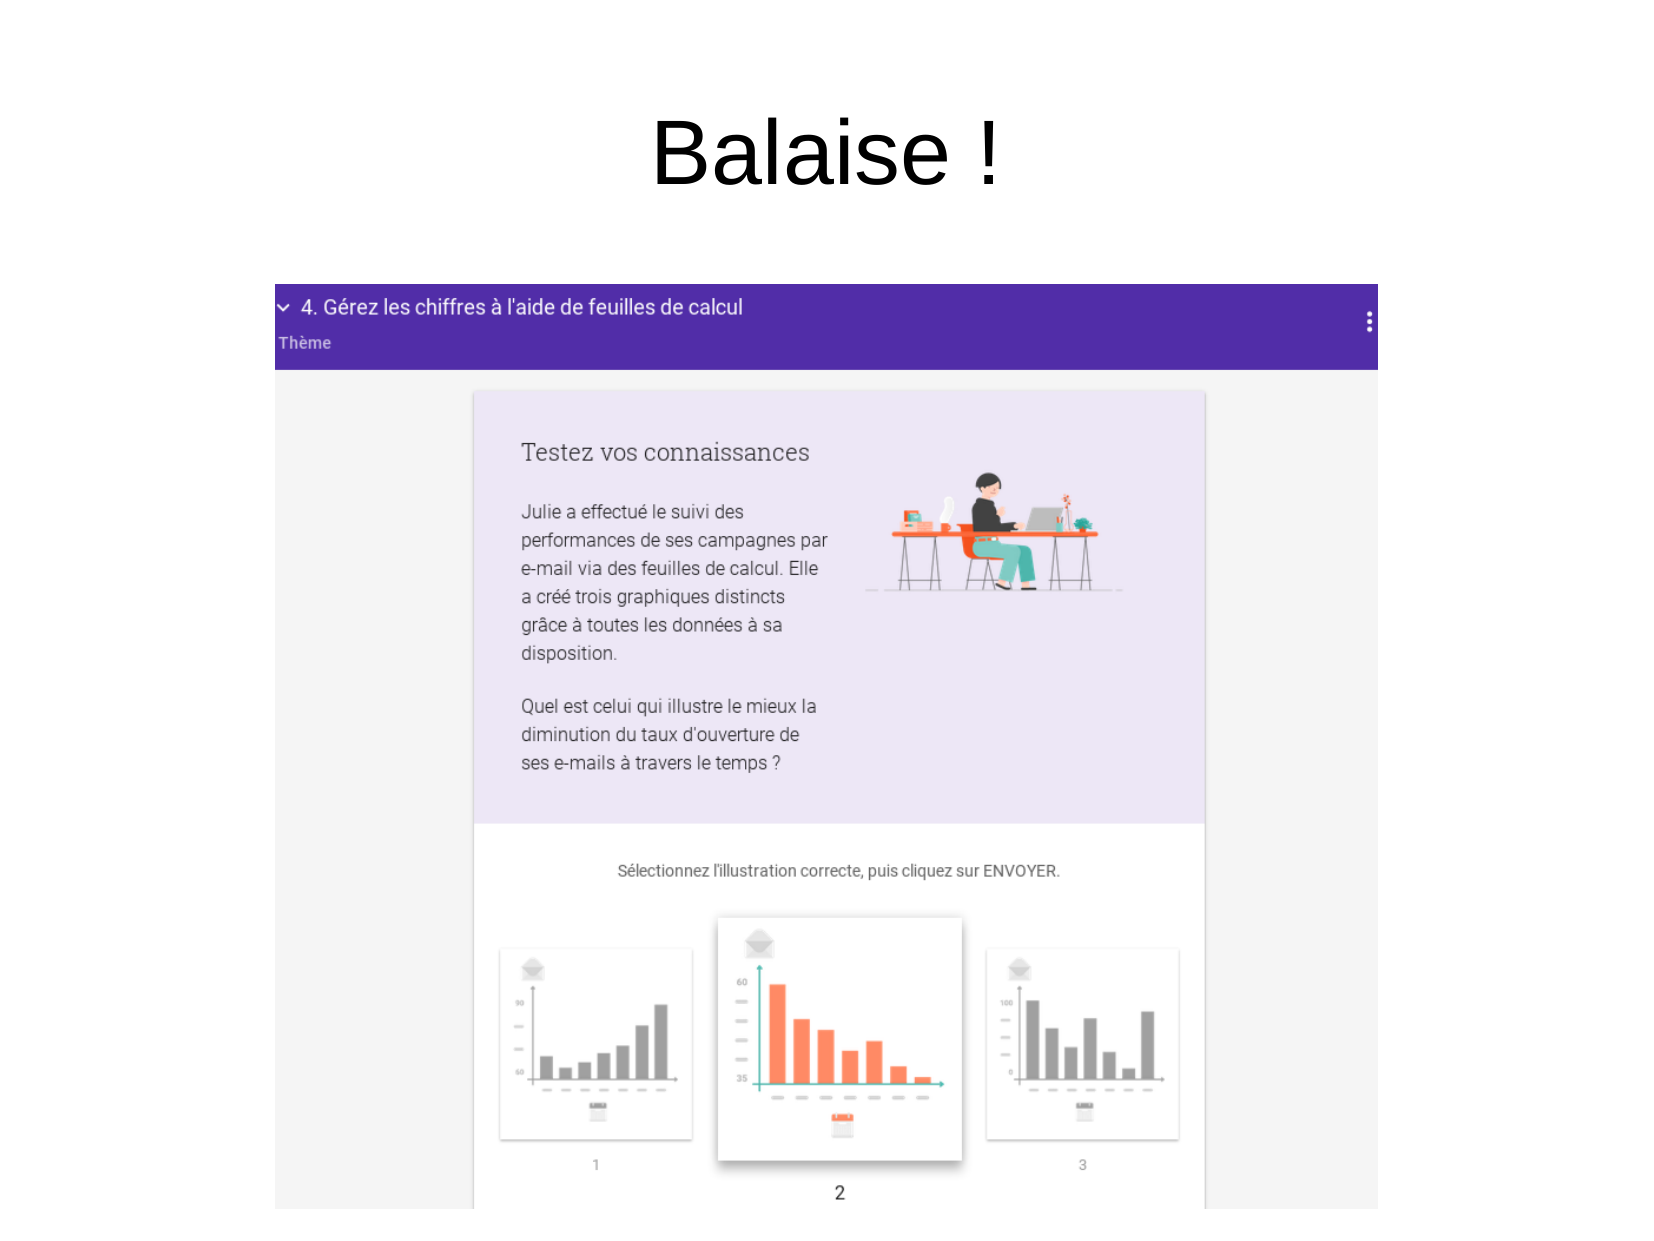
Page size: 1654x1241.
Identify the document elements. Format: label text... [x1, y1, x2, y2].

picture [275, 284, 1378, 1209]
title Balaise ! [82, 49, 1571, 257]
